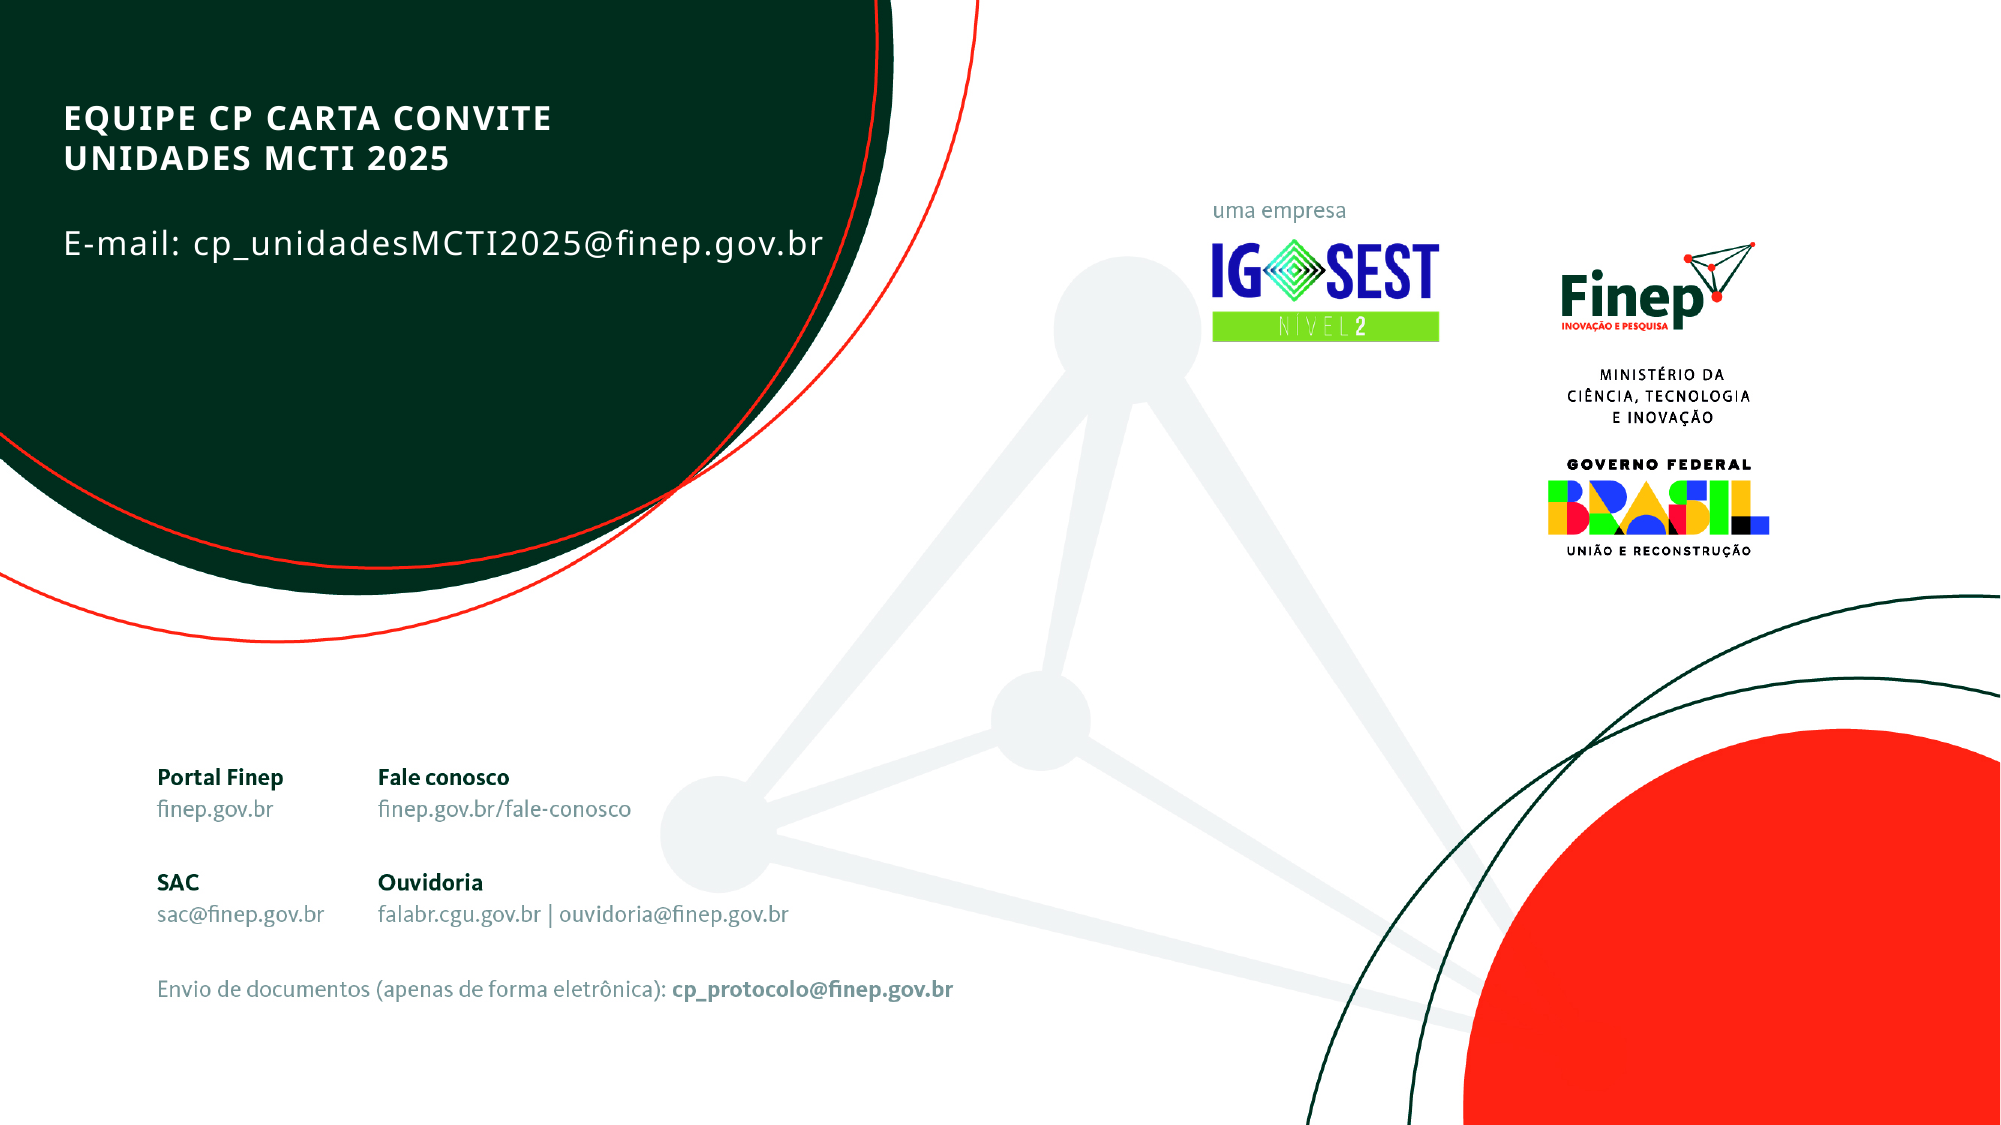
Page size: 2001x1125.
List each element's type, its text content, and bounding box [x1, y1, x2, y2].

text_box EQUIPE CP CARTA CONVITE UNIDADES MCTI 2025 E-mail: cp_unidadesMCTI2025@finep.gov.br [48, 89, 847, 308]
